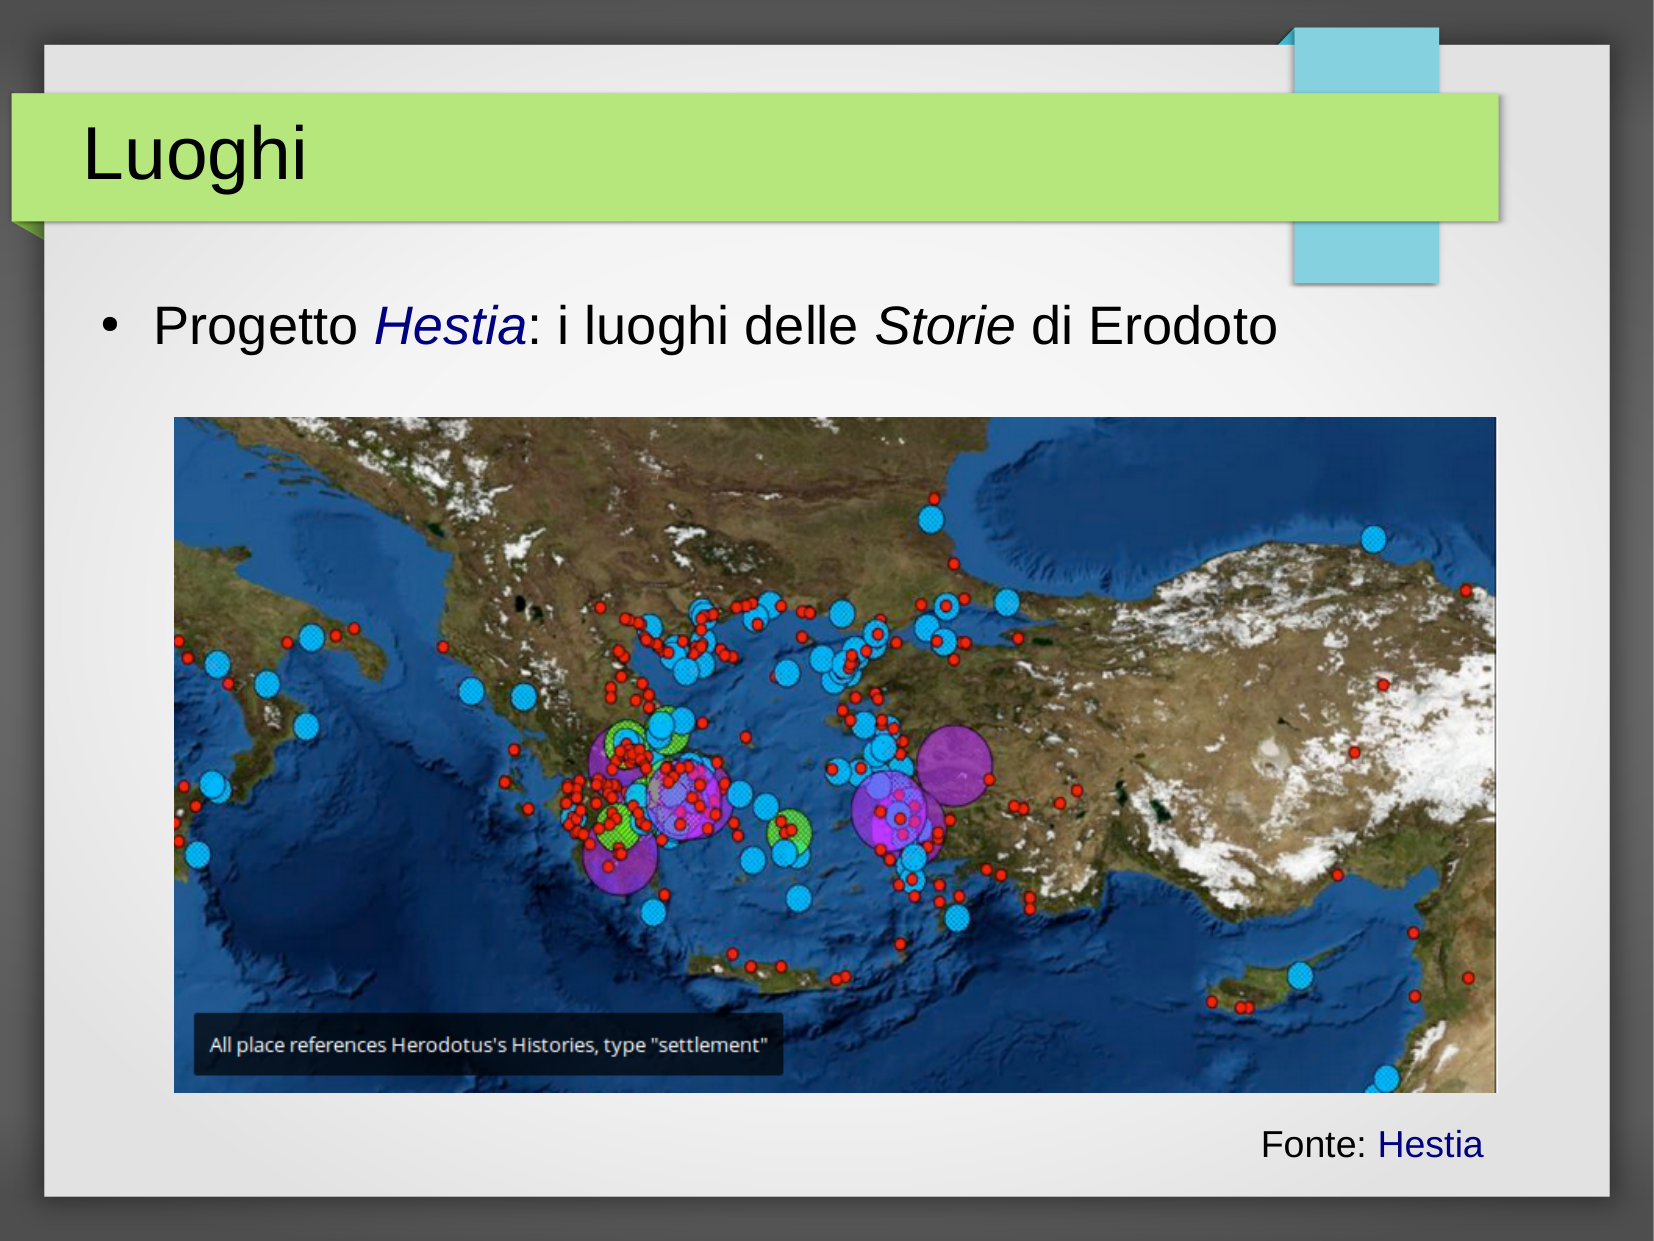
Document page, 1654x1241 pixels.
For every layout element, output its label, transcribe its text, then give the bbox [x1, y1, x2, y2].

list Progetto Hestia: i luoghi delle Storie di Erodoto [82, 295, 1571, 402]
text_box Fonte: Hestia [1246, 1116, 1499, 1173]
picture [0, 0, 1654, 1241]
title Luoghi [82, 94, 1264, 213]
